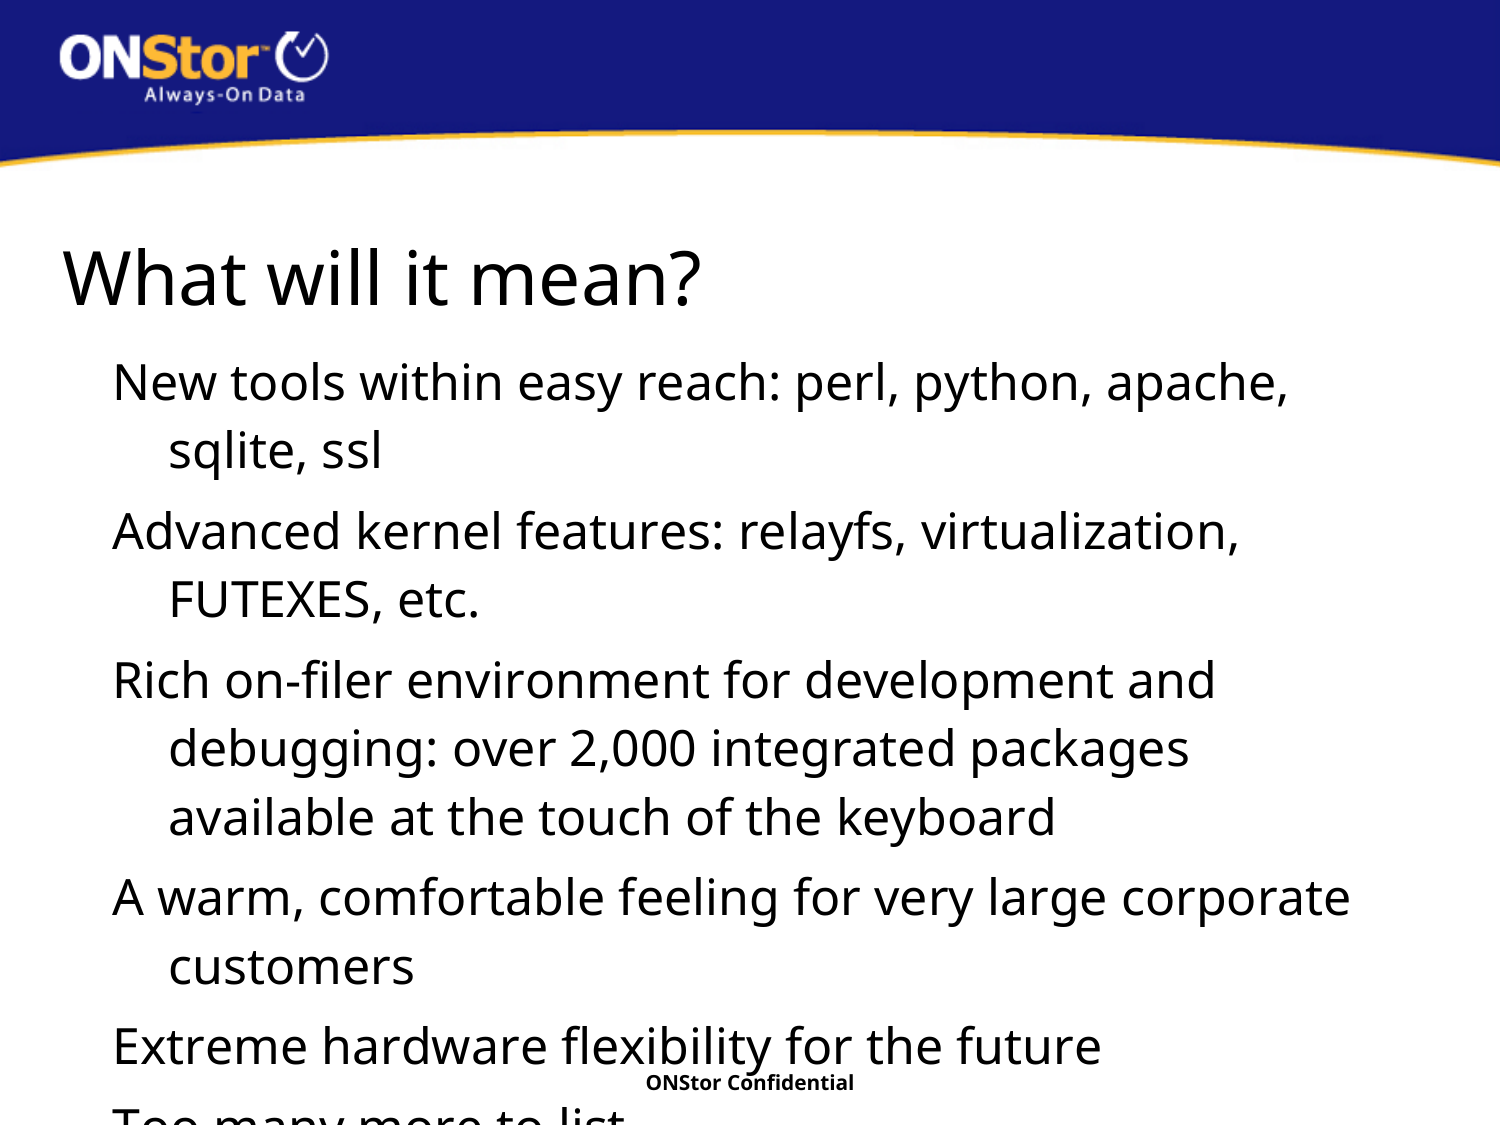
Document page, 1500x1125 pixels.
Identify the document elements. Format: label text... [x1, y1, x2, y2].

title What will it mean? [62, 182, 1338, 370]
list New tools within easy reach: perl, python, apache, sqlite, ssl Advanced kernel features: relayfs, virtualization, FUTEXES, etc. Rich on-filer environment for development and debugging: over 2,000 integrated packages available at the touch of the keyboard A warm, comfortable feeling for very large corporate customers Extreme hardware flexibility for the future Too many more to list [112, 347, 1388, 1051]
